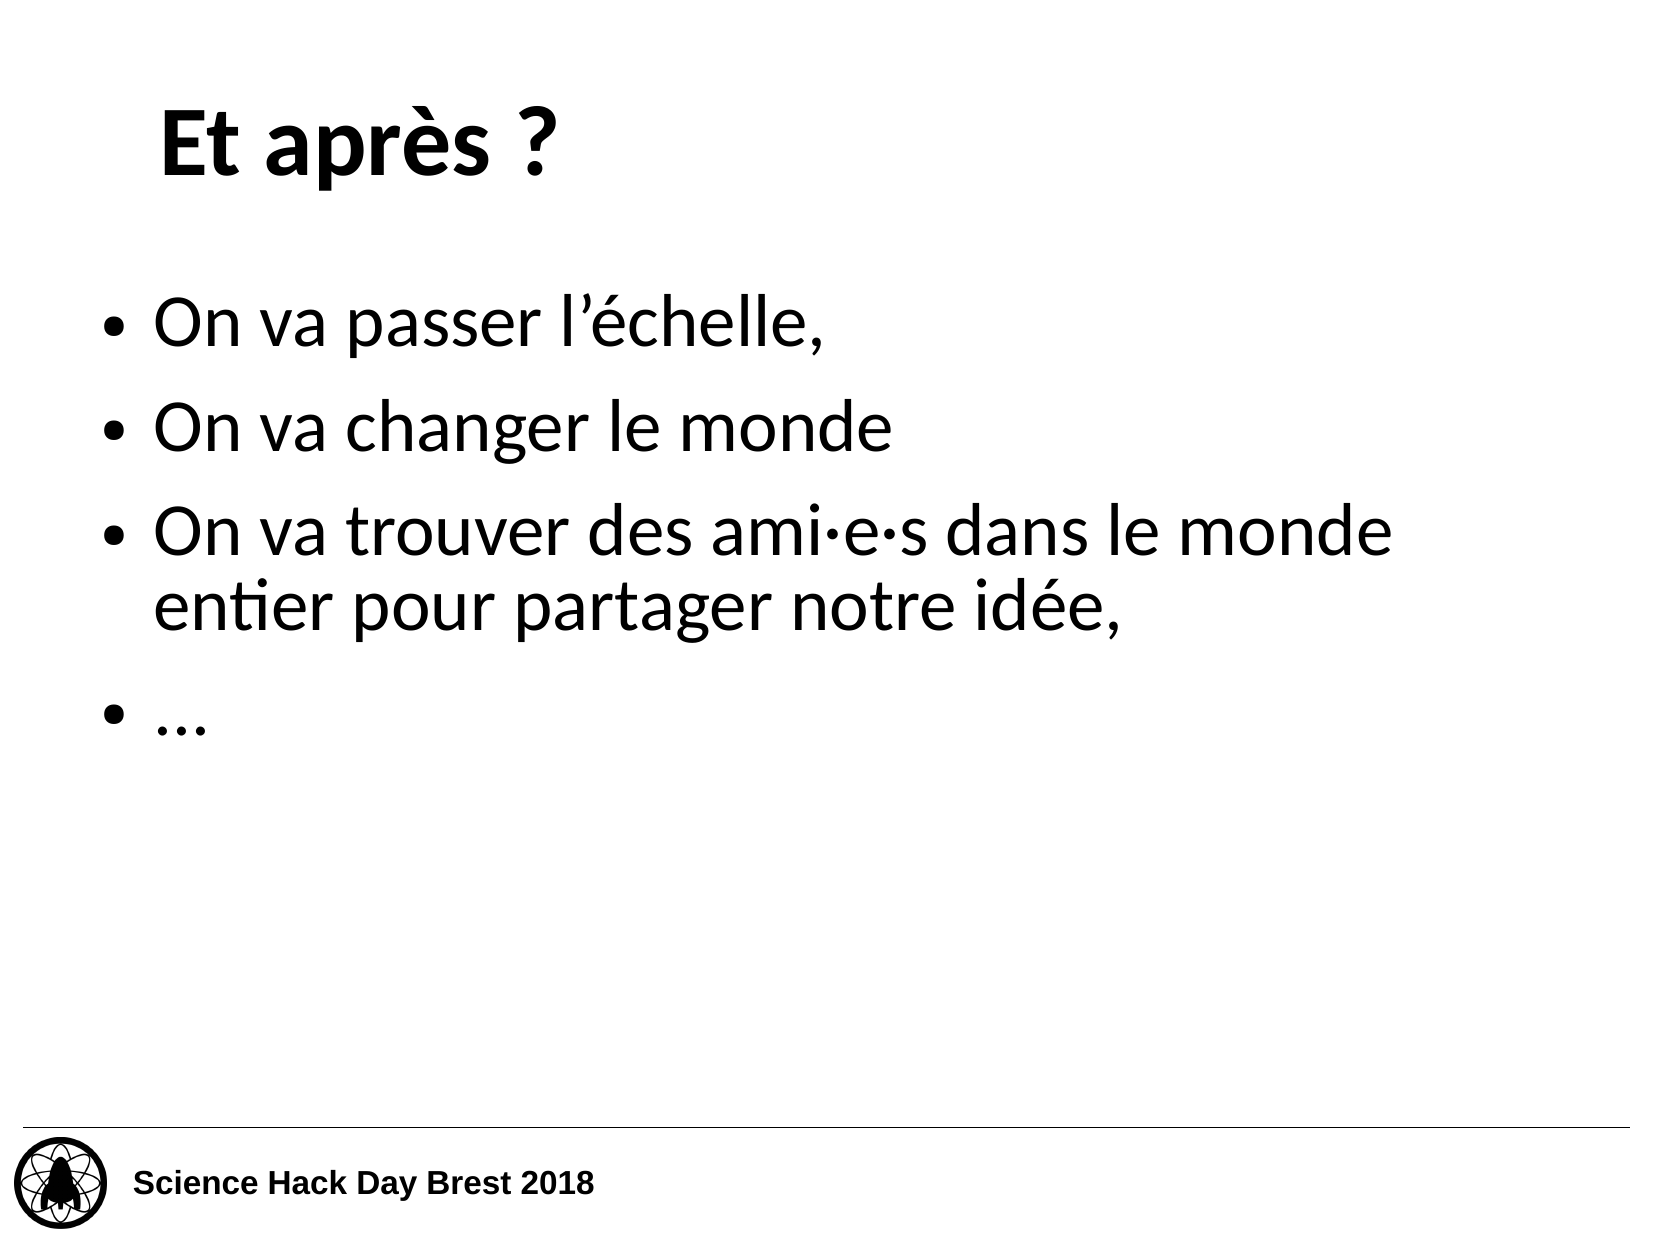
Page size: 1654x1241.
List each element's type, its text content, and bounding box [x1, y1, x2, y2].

title Et après ? [11, 47, 1347, 255]
picture [14, 1137, 107, 1230]
text_box Science Hack Day Brest 2018 [118, 1157, 1040, 1210]
list On va passer l’échelle, On va changer le monde On va trouver des ami·e·s dans le monde entier pour partager notre idée, ... [82, 290, 1571, 1028]
